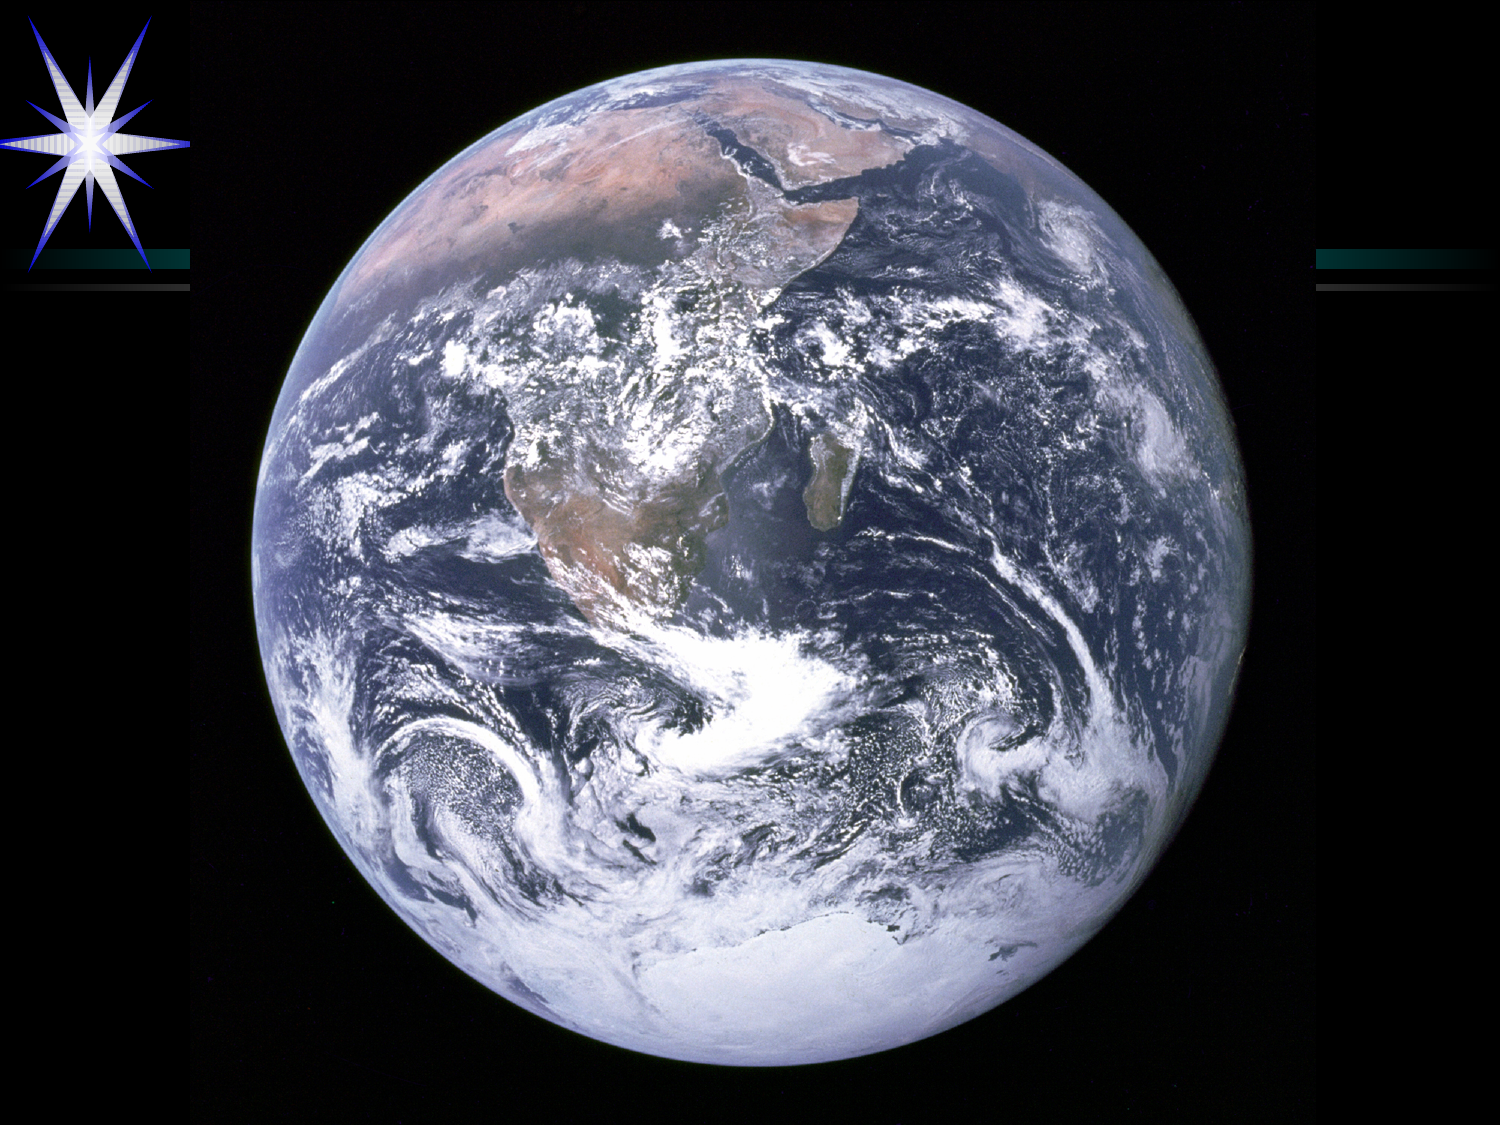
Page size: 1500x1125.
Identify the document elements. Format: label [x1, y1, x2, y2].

picture [190, 1, 1316, 1125]
